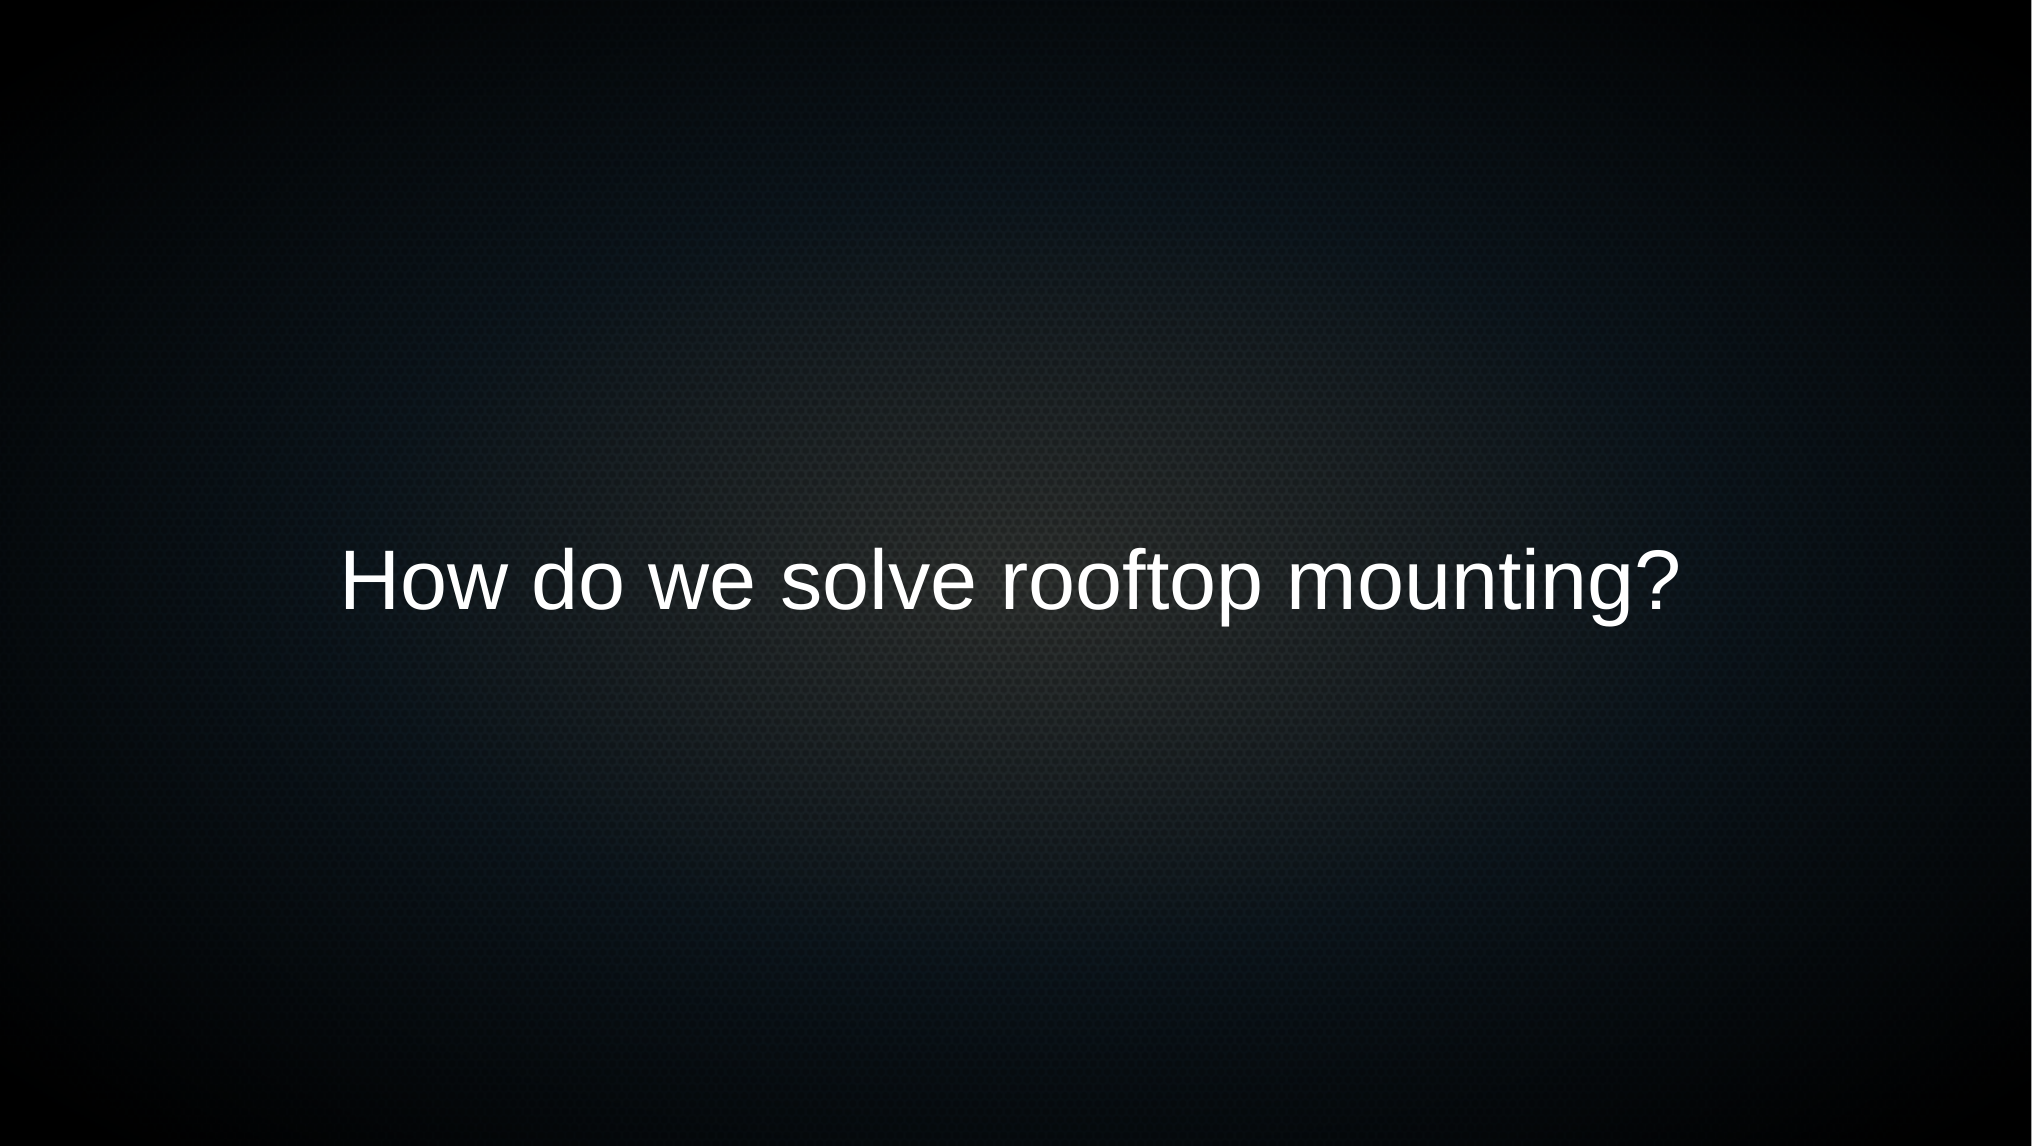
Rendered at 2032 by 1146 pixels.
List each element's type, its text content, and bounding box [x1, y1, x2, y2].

picture [0, 0, 2032, 1146]
title How do we solve rooftop mounting? [96, 484, 1926, 676]
